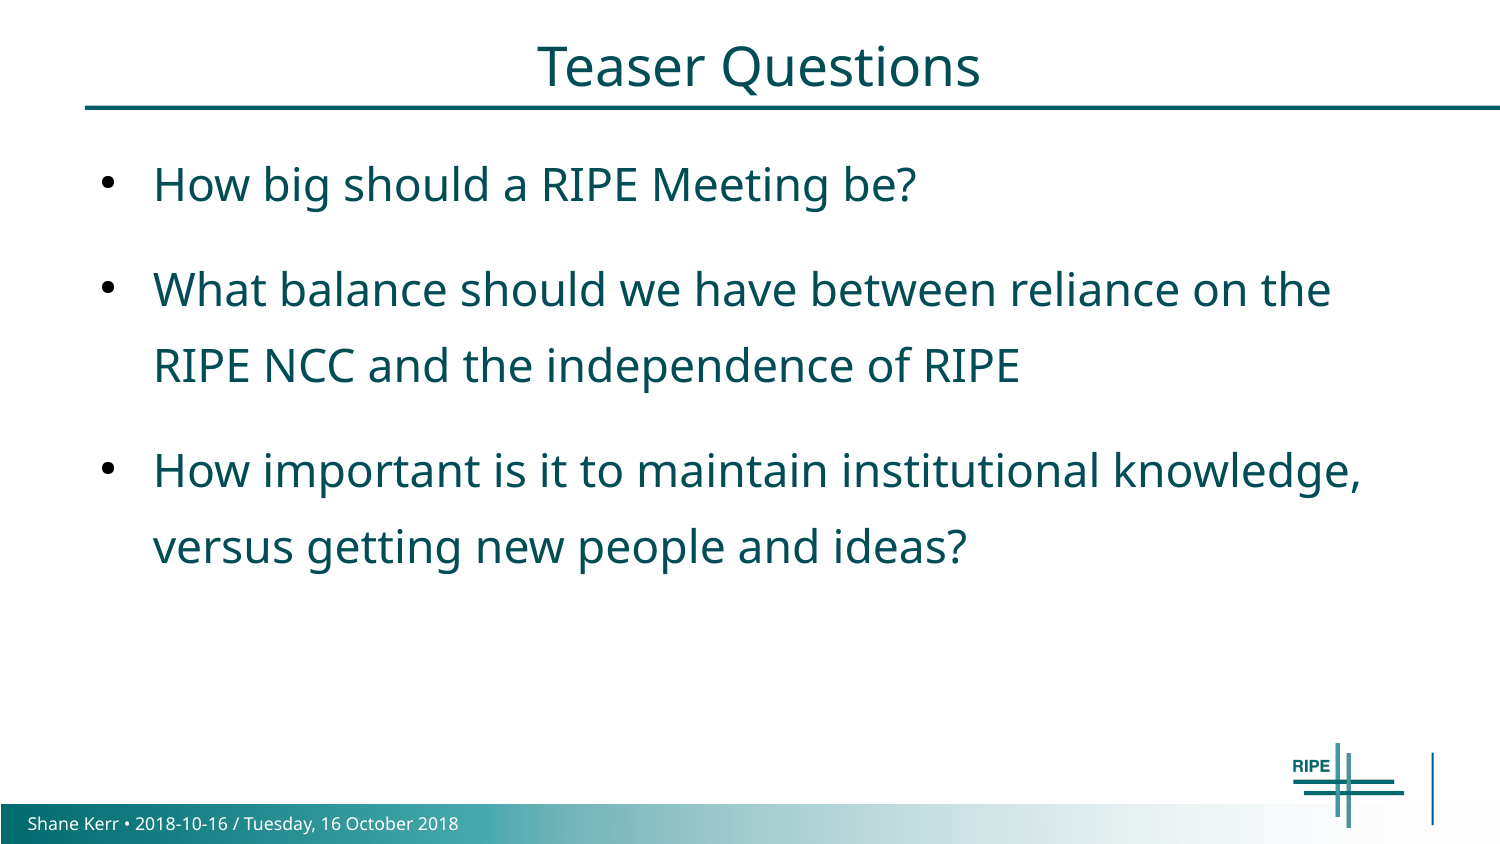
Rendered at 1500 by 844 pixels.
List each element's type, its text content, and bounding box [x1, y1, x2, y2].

list How big should a RIPE Meeting be? What balance should we have between reliance on the RIPE NCC and the independence of RIPE How important is it to maintain institutional knowledge, versus getting new people and ideas? [82, 139, 1439, 760]
title Teaser Questions [82, 21, 1439, 109]
picture [1, 804, 1500, 844]
